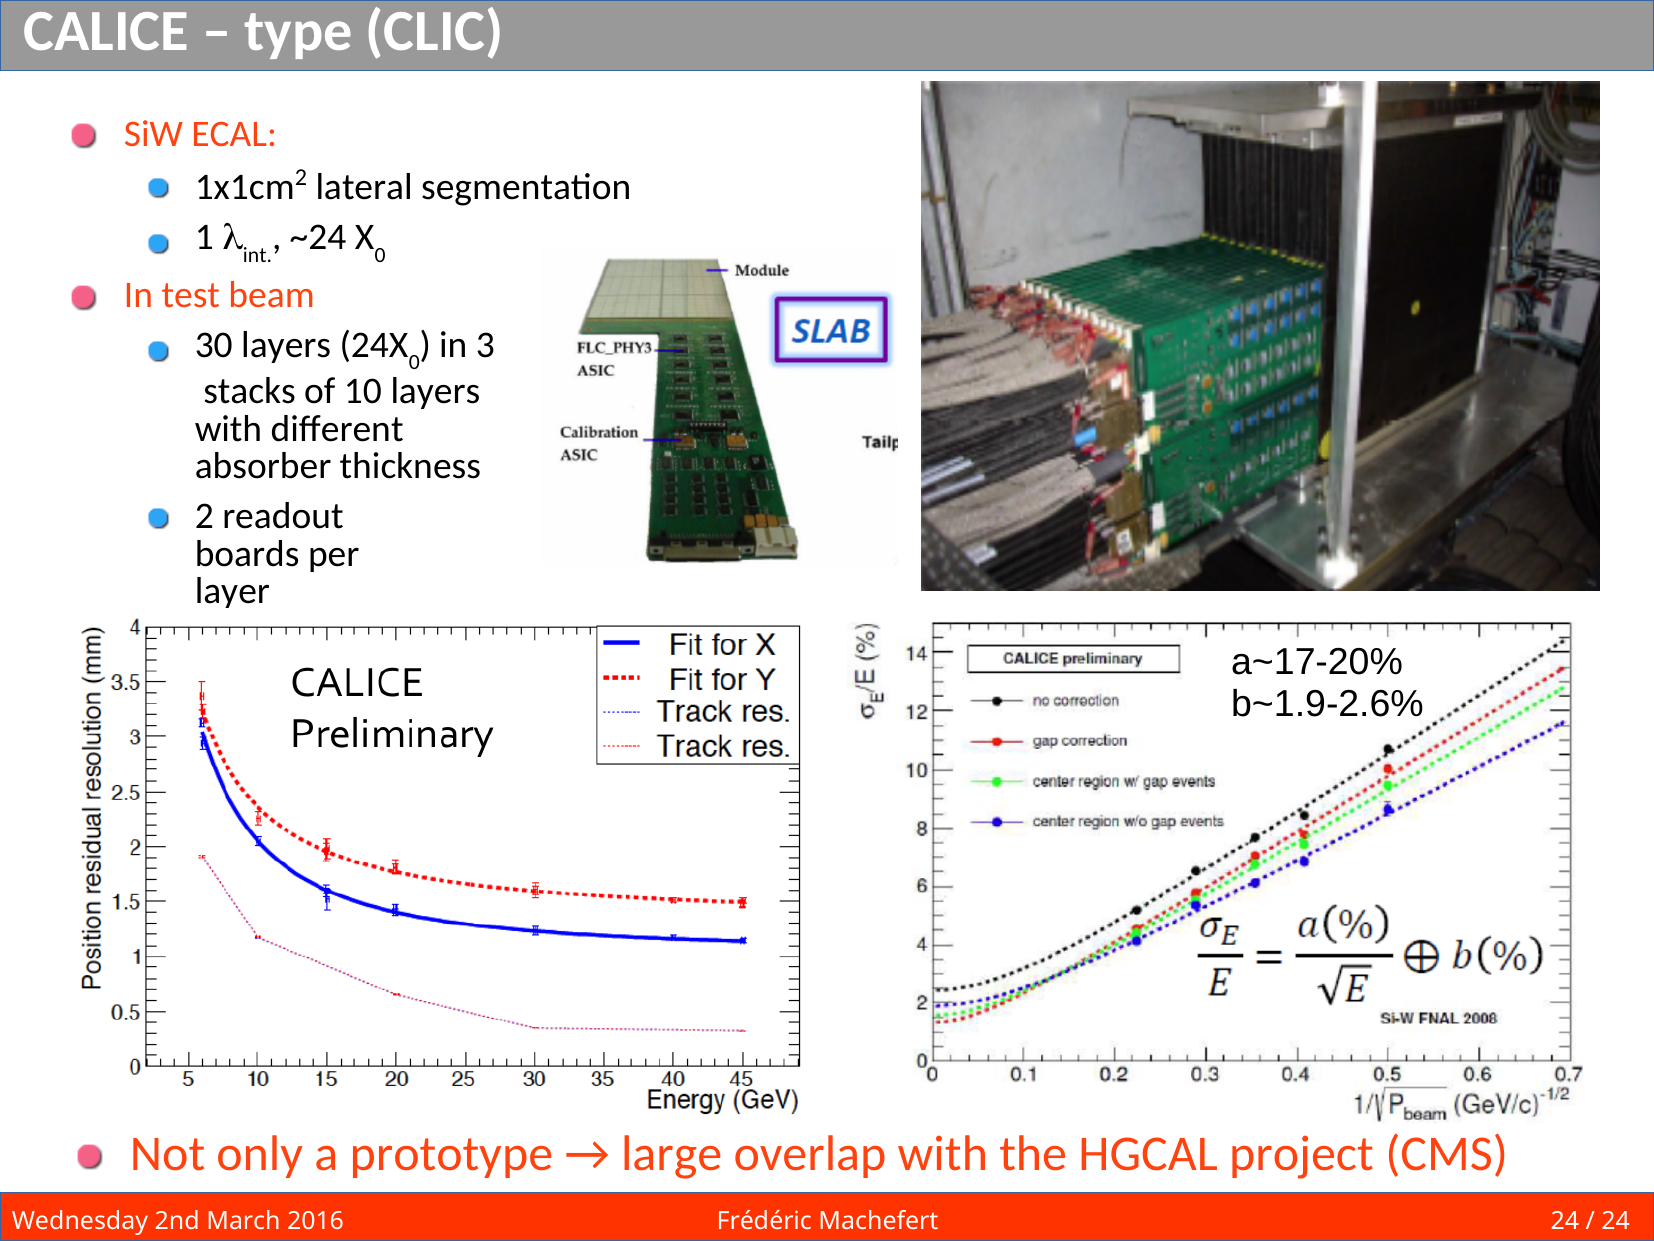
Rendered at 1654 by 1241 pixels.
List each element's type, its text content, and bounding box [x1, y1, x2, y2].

list Not only a prototype → large overlap with the HGCAL project (CMS) [59, 1132, 1571, 1192]
picture [846, 615, 1583, 1133]
picture [921, 81, 1600, 591]
text_box a~17-20% b~1.9-2.6% [1216, 633, 1439, 733]
list SiW ECAL: 1x1cm2 lateral segmentation 1 lint., ~24 X0 In test beam 30 layers (24X0) in 3 stacks of 10 layers with different absorber thickness 2 readout boards per layer [53, 118, 880, 620]
picture [70, 608, 815, 1115]
picture [541, 247, 898, 567]
title CALICE – type (CLIC) [23, 0, 1630, 71]
